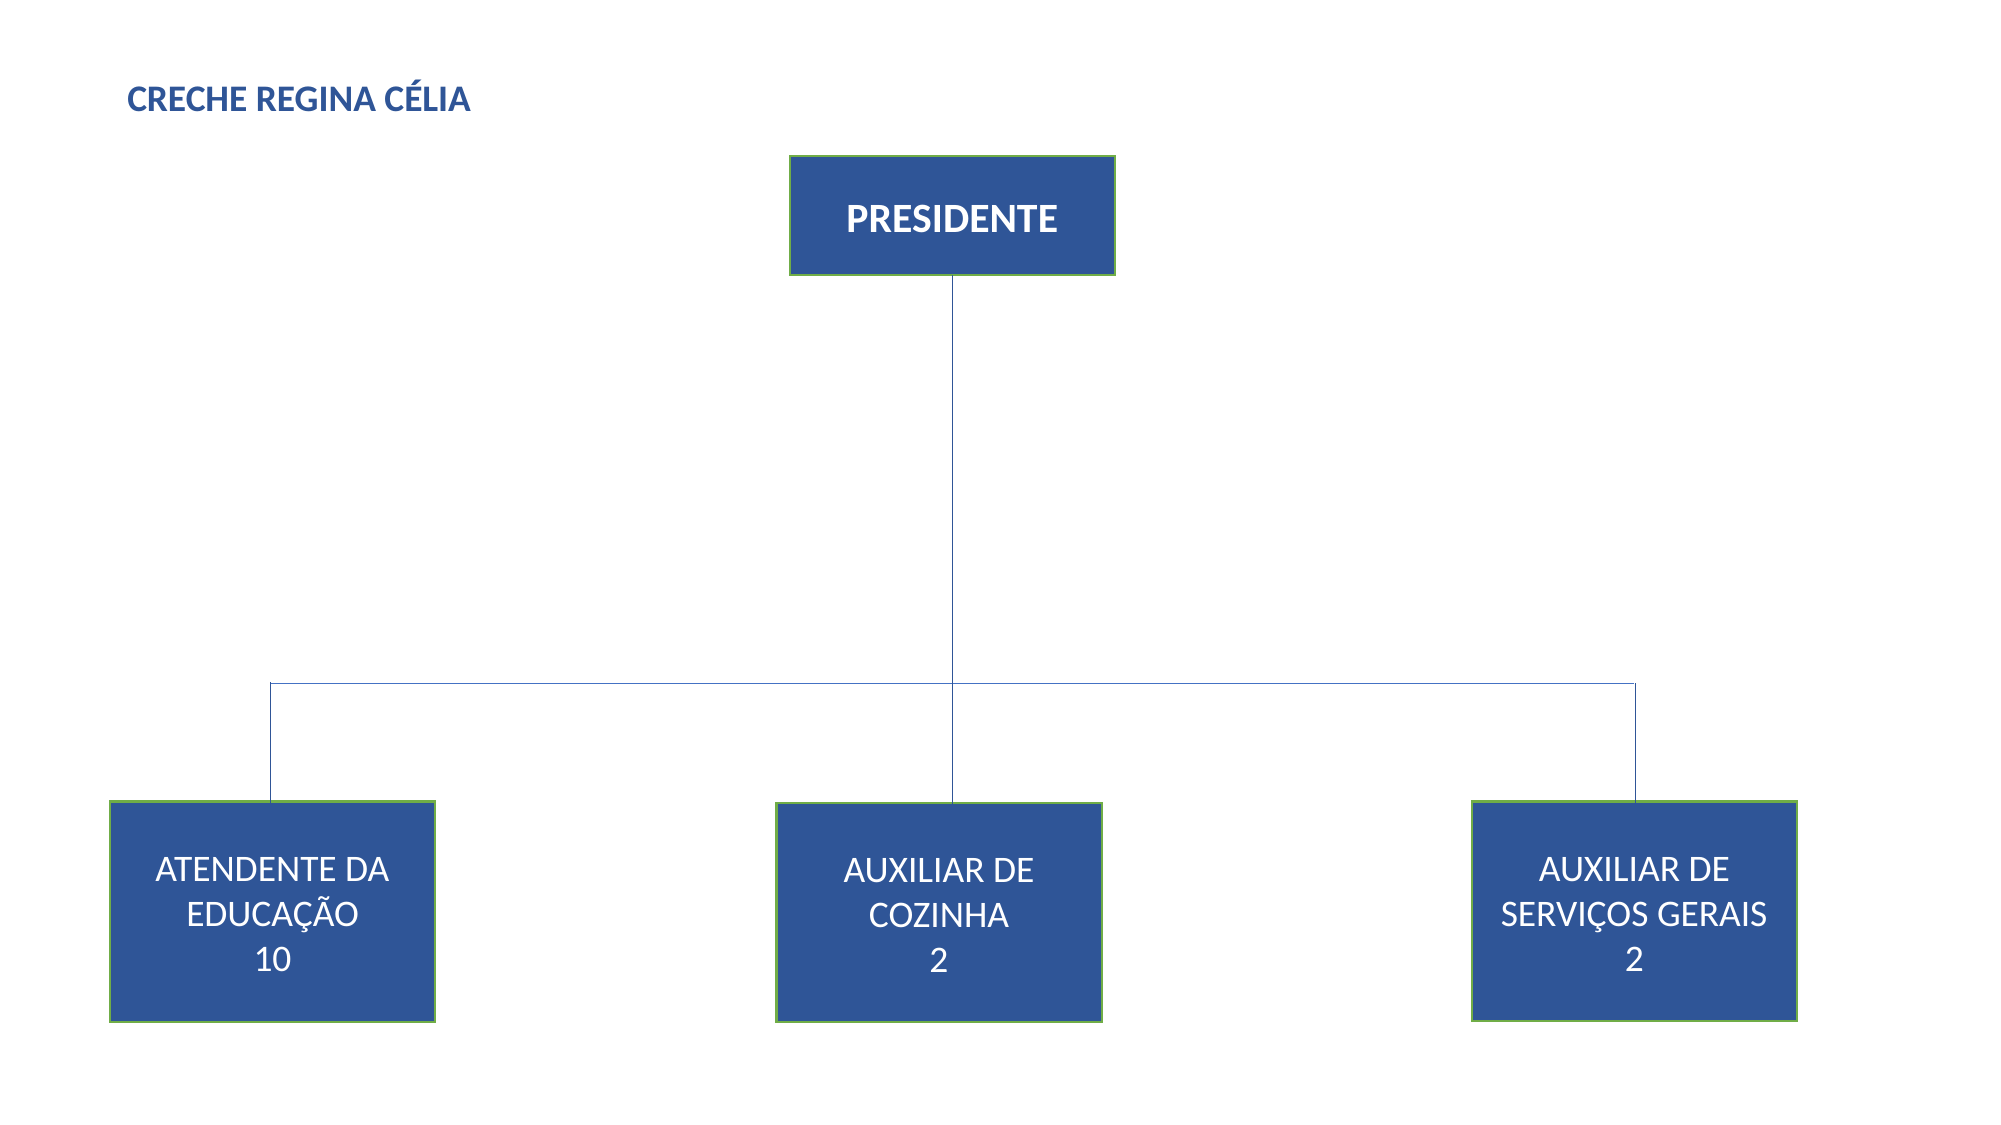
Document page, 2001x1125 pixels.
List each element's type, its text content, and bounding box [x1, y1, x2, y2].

text_box CRECHE REGINA CÉLIA [101, 66, 497, 127]
text_box AUXILIAR DE SERVIÇOS GERAIS 2 [1472, 801, 1797, 1021]
text_box PRESIDENTE [790, 156, 1115, 275]
text_box ATENDENTE DA EDUCAÇÃO 10 [110, 801, 435, 1022]
text_box AUXILIAR DE COZINHA 2 [777, 803, 1102, 1022]
